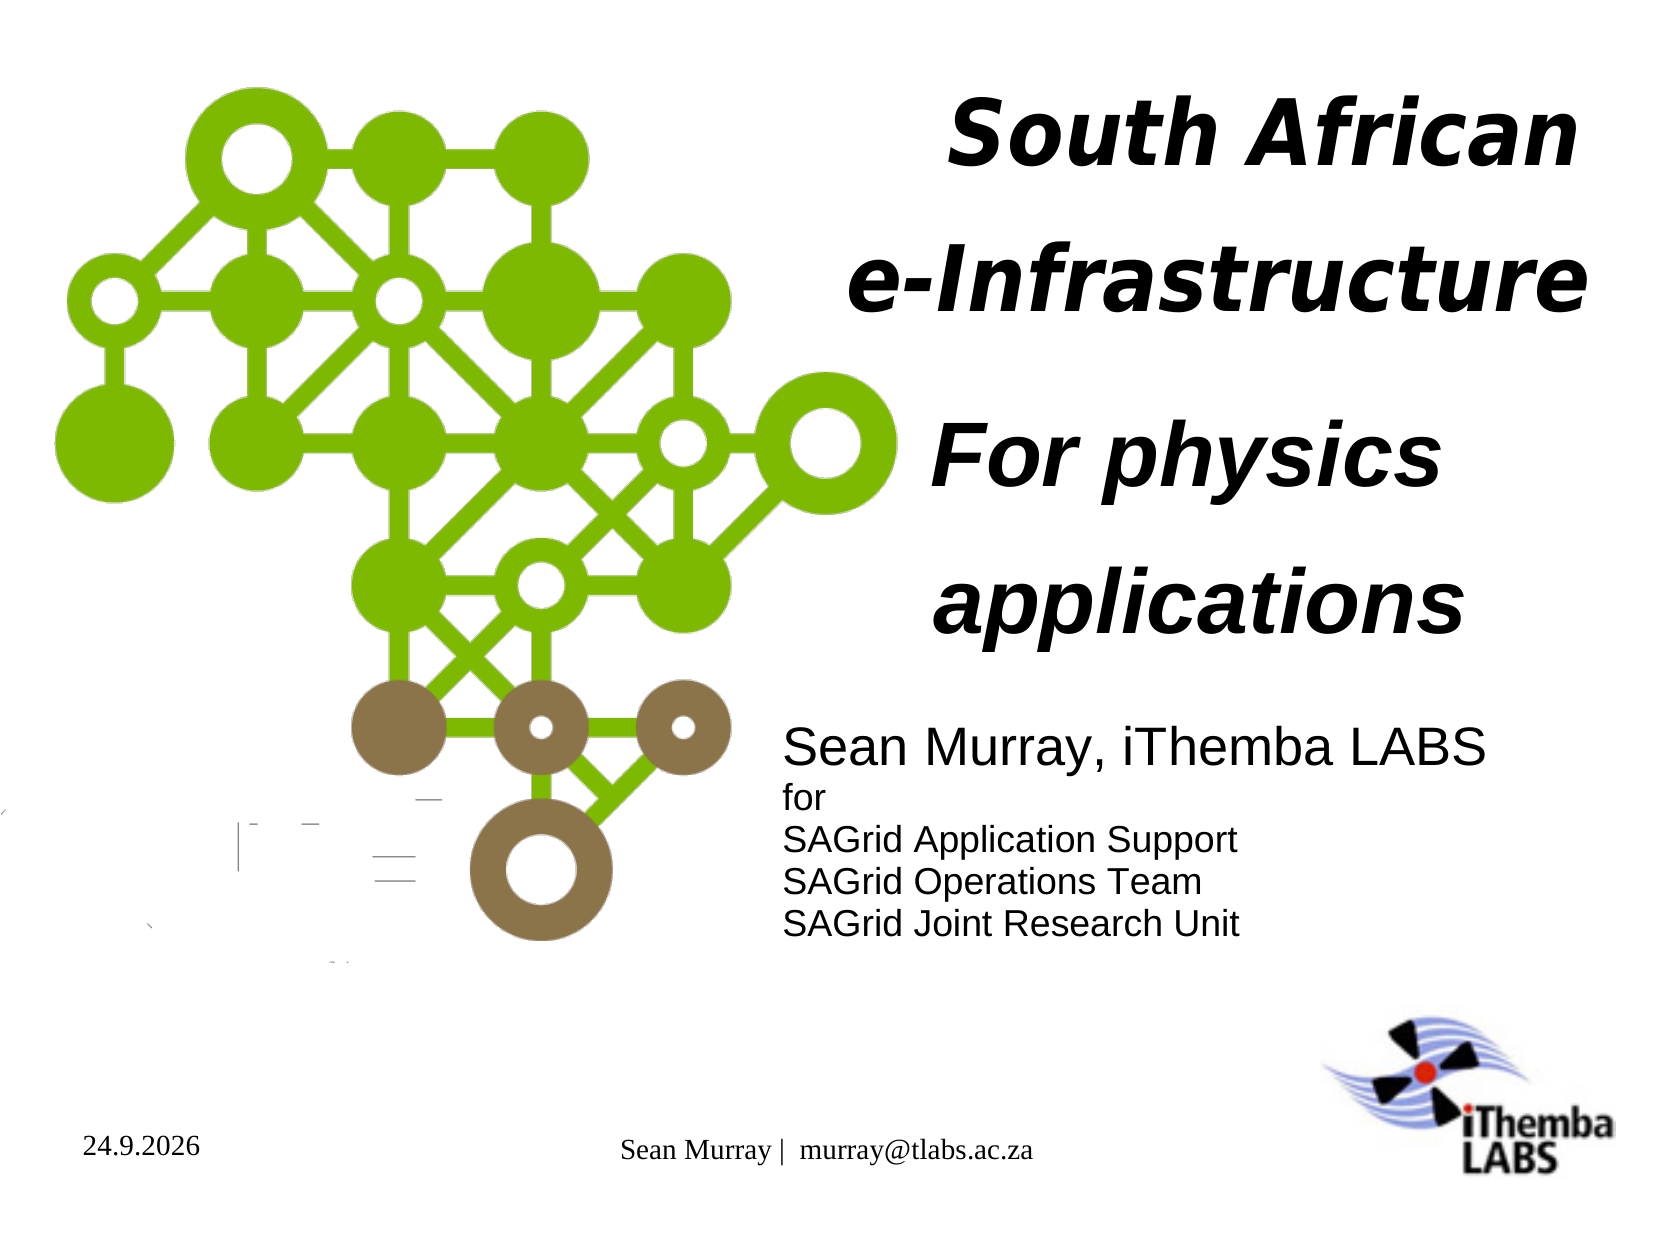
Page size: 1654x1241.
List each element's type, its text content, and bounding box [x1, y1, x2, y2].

text_box South African [933, 72, 1654, 195]
text_box Sean Murray, iThemba LABS for SAGrid Application Support SAGrid Operations Team SAGrid Joint Research Unit [767, 708, 1625, 952]
title For physics [933, 395, 1443, 514]
picture [1, 76, 916, 963]
text_box e-Infrastructure [832, 218, 1654, 341]
text_box applications [933, 543, 1477, 660]
picture [1320, 1003, 1616, 1179]
